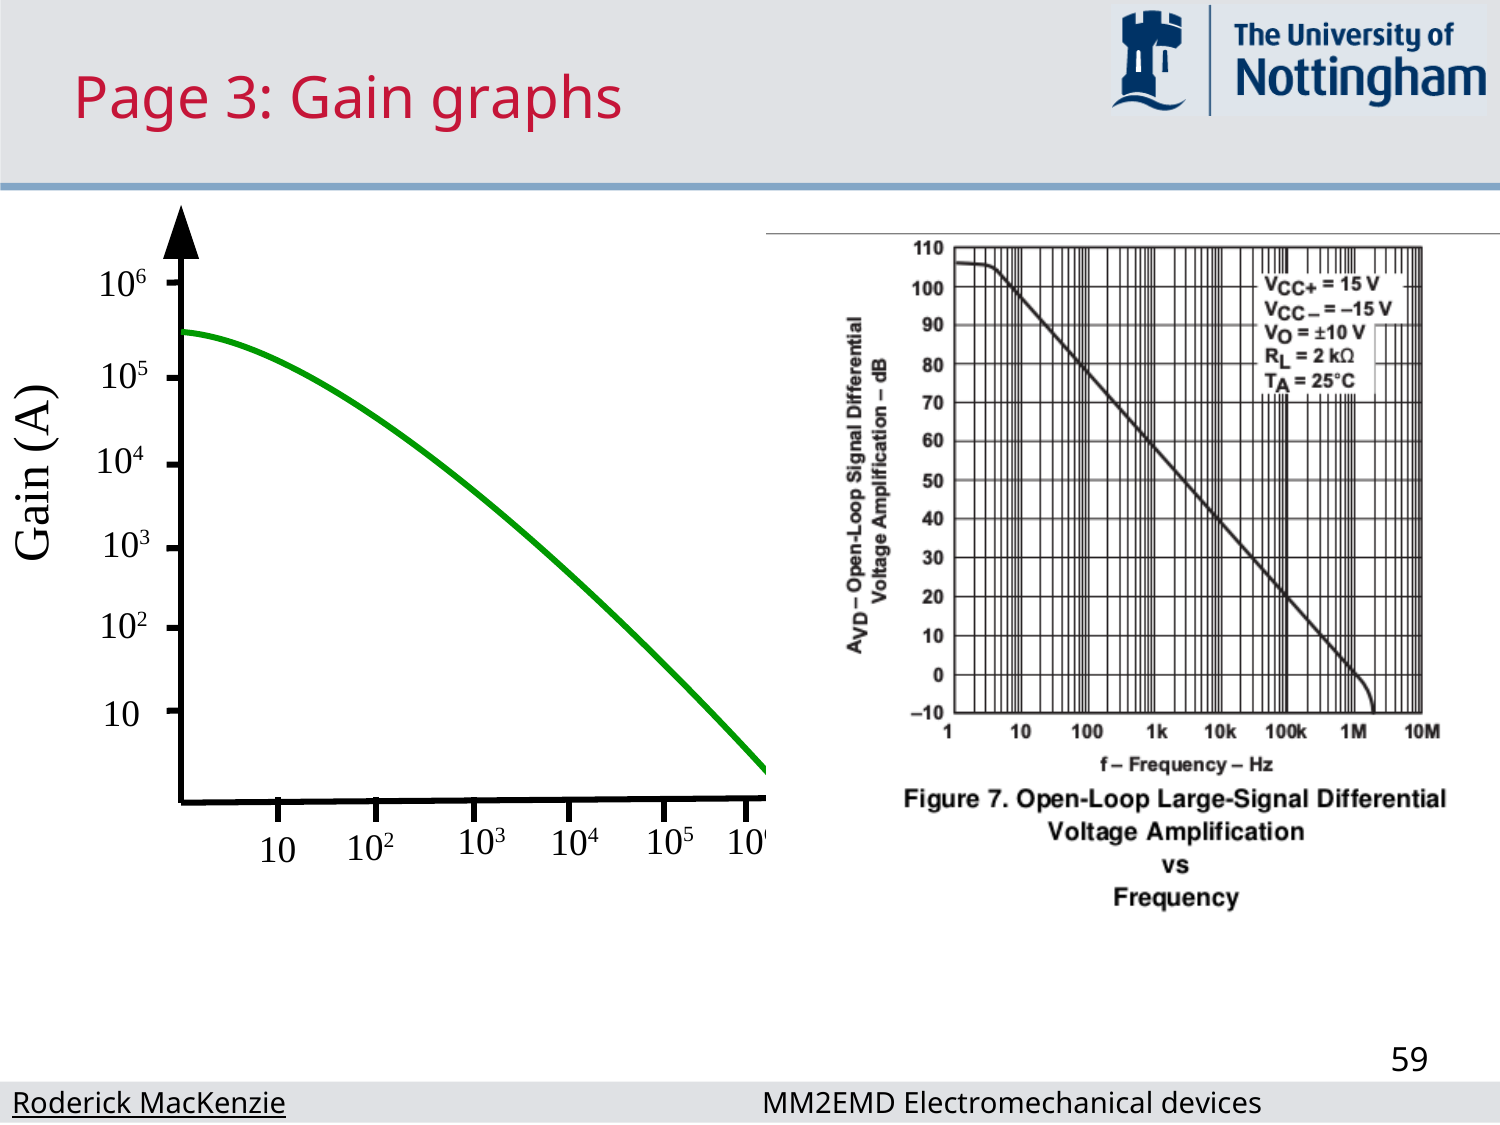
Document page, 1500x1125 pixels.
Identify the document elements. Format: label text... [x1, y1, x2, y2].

picture [1111, 4, 1487, 116]
text_box 103 [87, 512, 166, 573]
text_box 102 [84, 593, 163, 654]
text_box 102 [331, 815, 410, 876]
text_box 106 [711, 809, 766, 870]
text_box 103 [442, 810, 521, 870]
title Page 3: Gain graphs [59, 0, 1053, 205]
text_box 104 [80, 428, 159, 489]
text_box 104 [535, 810, 614, 870]
text_box Gain (A) [0, 368, 66, 578]
picture [766, 233, 1500, 917]
text_box 105 [630, 809, 710, 870]
text_box <number> [1375, 1030, 1500, 1101]
text_box 10 [243, 817, 312, 878]
text_box 10 [87, 681, 155, 741]
text_box 105 [85, 343, 164, 403]
text_box 106 [83, 251, 162, 312]
